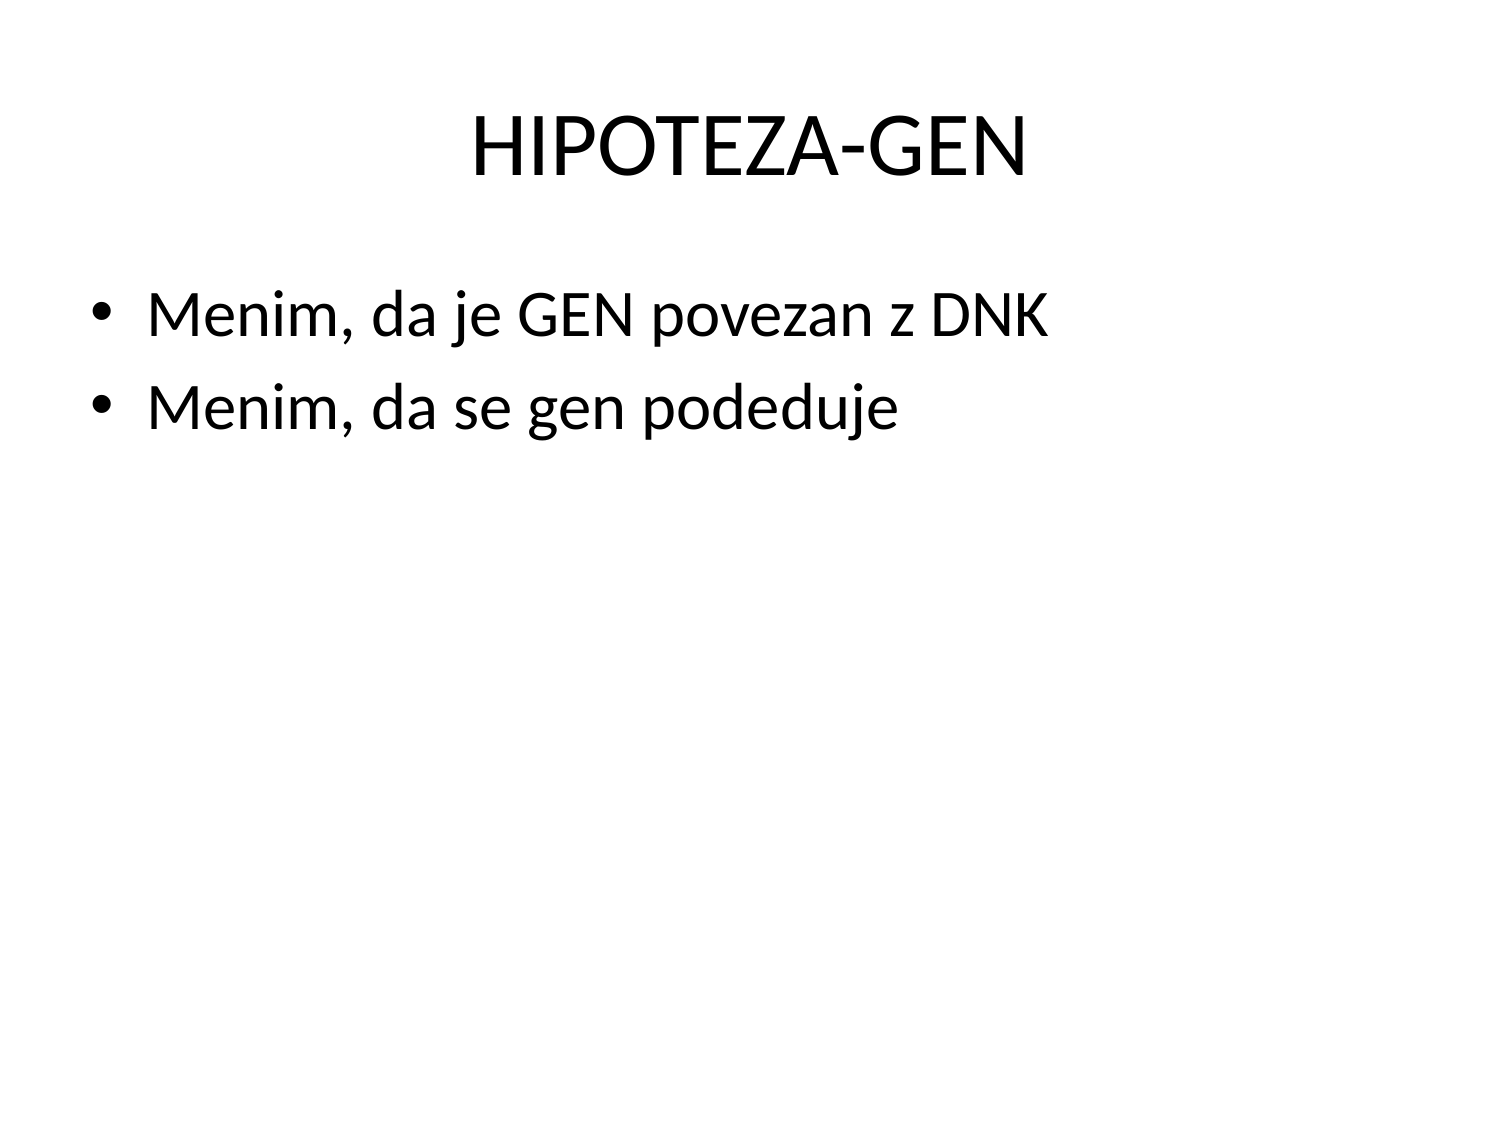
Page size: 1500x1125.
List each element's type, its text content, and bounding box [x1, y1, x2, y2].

list Menim, da je GEN povezan z DNK Menim, da se gen podeduje [75, 262, 1425, 1005]
title HIPOTEZA-GEN [75, 45, 1425, 233]
